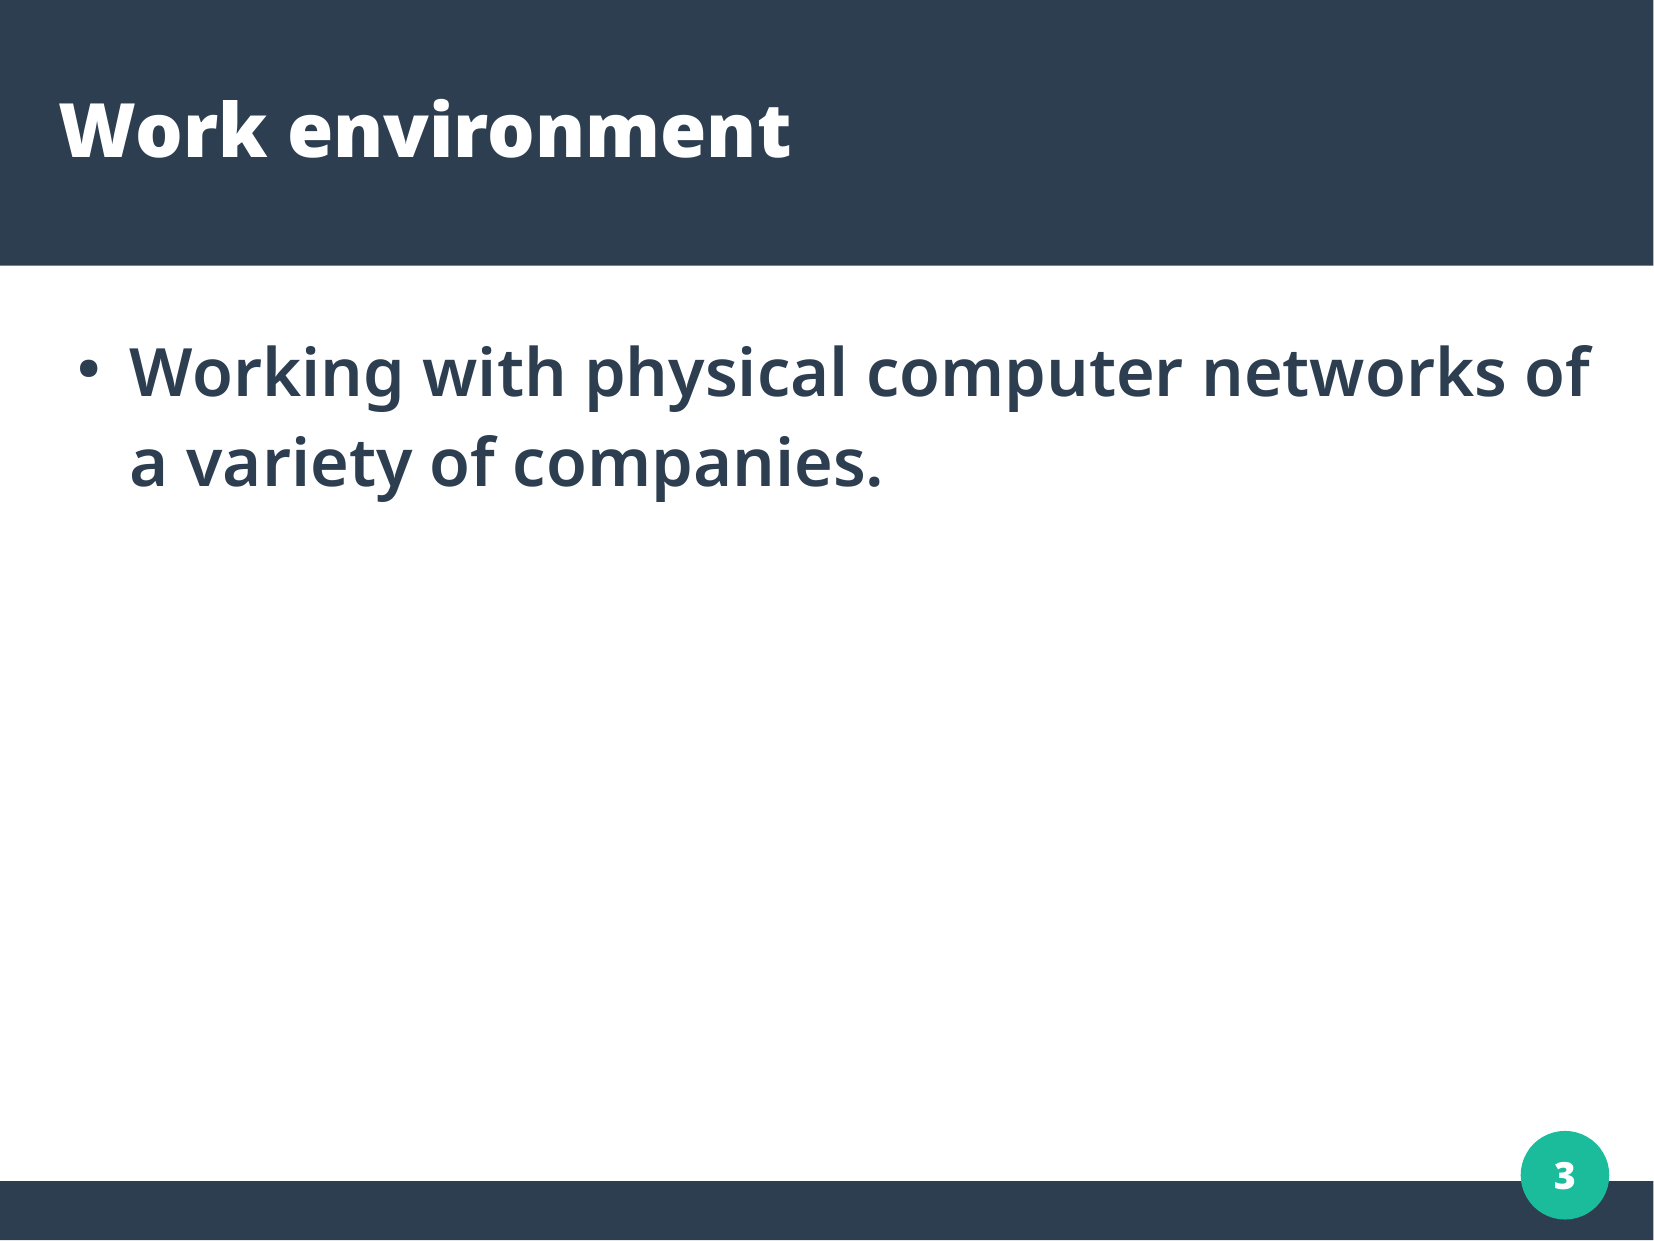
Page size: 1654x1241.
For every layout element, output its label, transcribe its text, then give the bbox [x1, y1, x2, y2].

title Work environment [59, 49, 1595, 207]
list Working with physical computer networks of a variety of companies. [59, 324, 1595, 1152]
